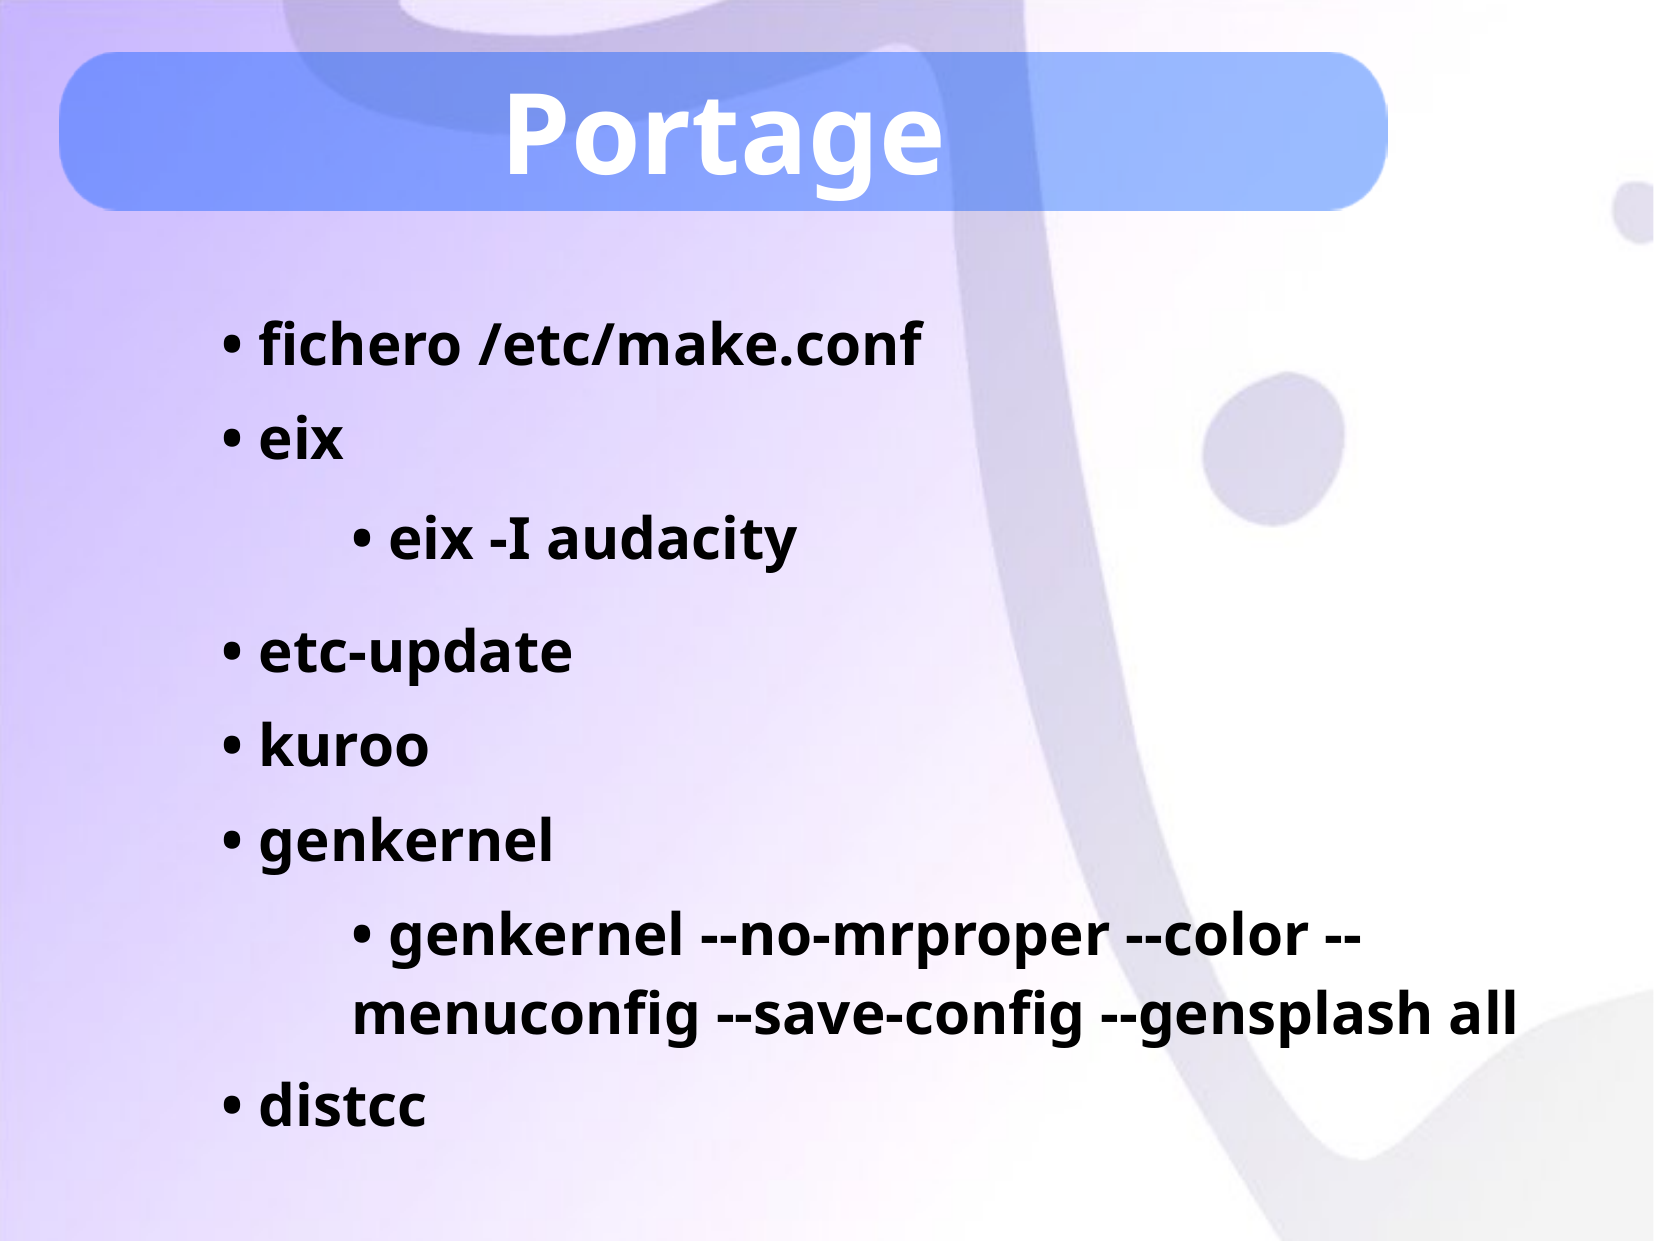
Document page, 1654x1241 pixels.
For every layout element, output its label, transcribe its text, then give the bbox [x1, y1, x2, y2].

text_box • eix [206, 389, 384, 481]
text_box • genkernel --no-mrproper --color --menuconfig --save-config --gensplash all [336, 885, 1595, 1053]
picture [0, 0, 1654, 1241]
text_box • genkernel [206, 791, 591, 883]
text_box • fichero /etc/make.conf [206, 295, 975, 387]
text_box • distcc [206, 1057, 591, 1148]
text_box • etc-update [206, 602, 621, 694]
text_box • kuroo [206, 696, 473, 788]
text_box • eix -I audacity [336, 490, 857, 581]
